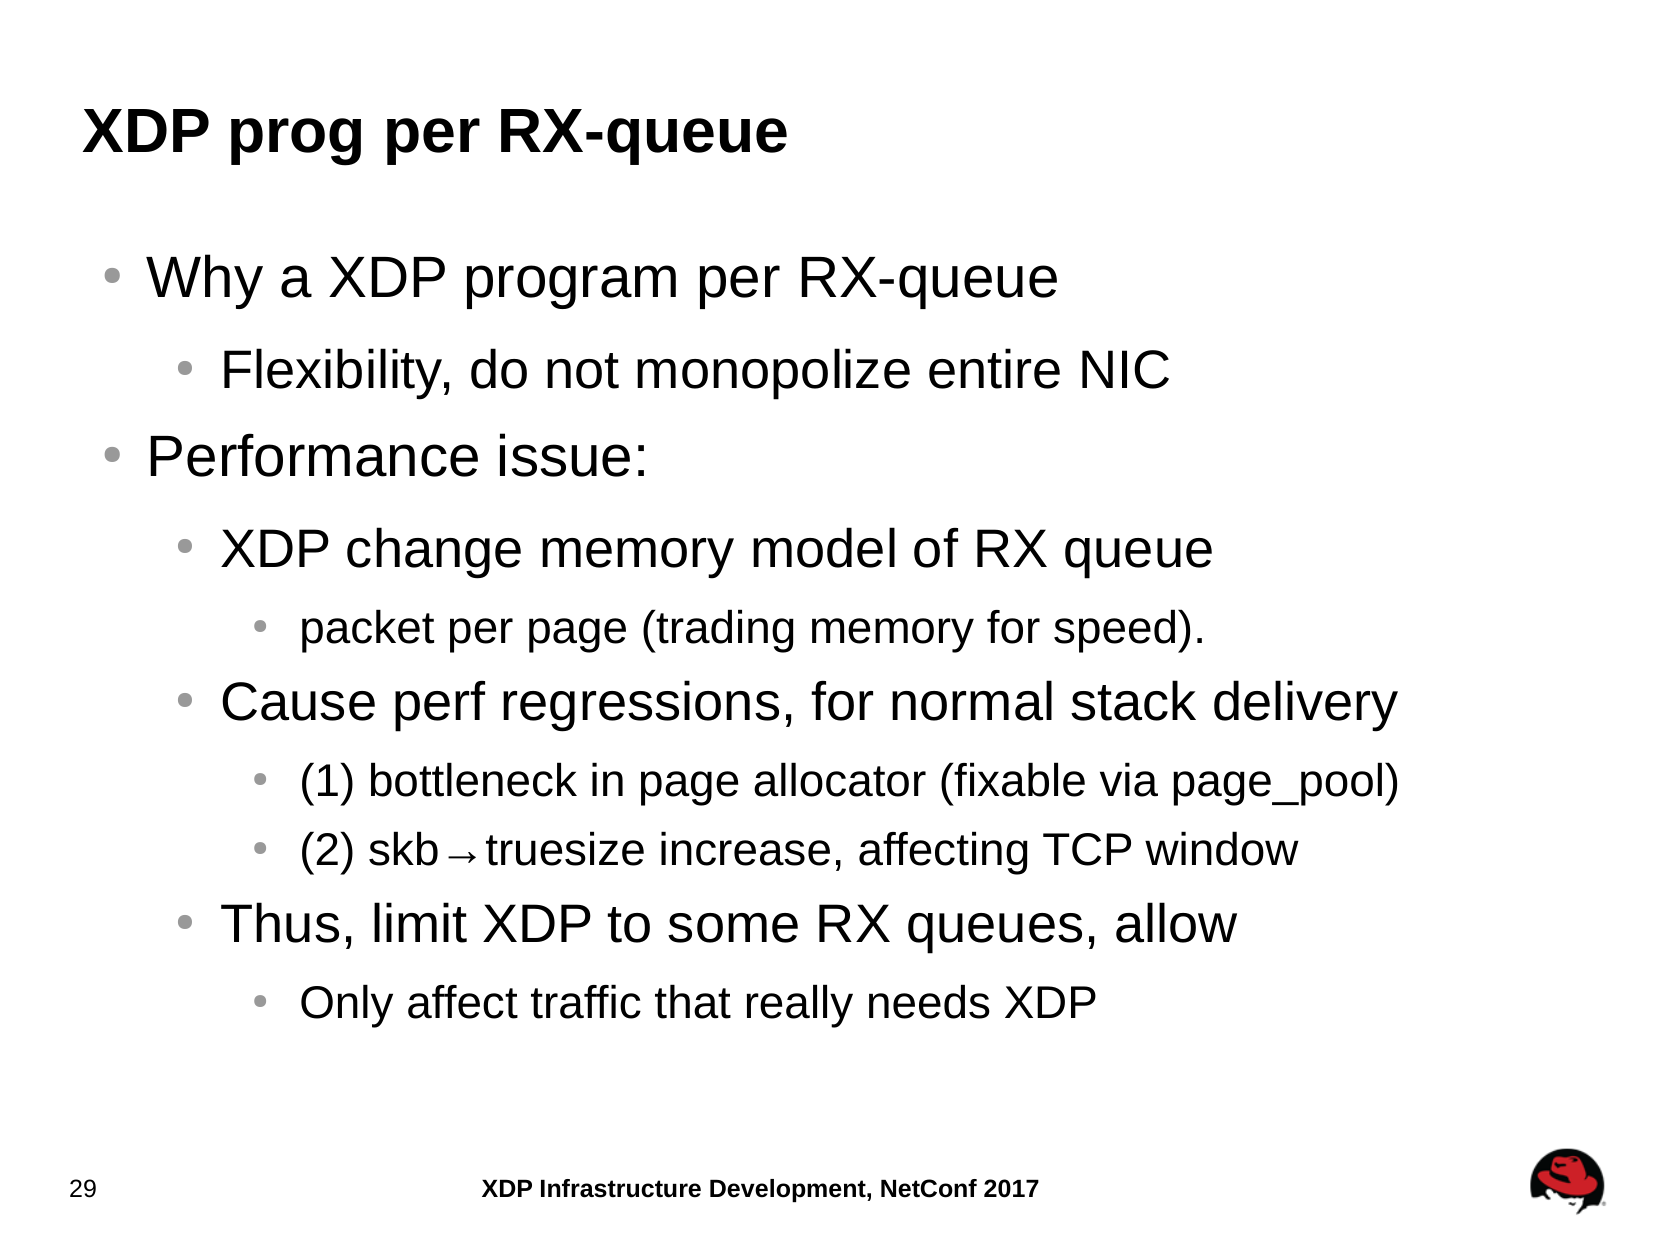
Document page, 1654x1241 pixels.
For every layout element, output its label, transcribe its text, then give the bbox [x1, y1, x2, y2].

title XDP prog per RX-queue [82, 37, 1571, 226]
picture [1529, 1146, 1612, 1224]
list Why a XDP program per RX-queue Flexibility, do not monopolize entire NIC Performance issue: XDP change memory model of RX queue packet per page (trading memory for speed). Cause perf regressions, for normal stack delivery (1) bottleneck in page allocator (fixable via page_pool) (2) skb→truesize increase, affecting TCP window Thus, limit XDP to some RX queues, allow Only affect traffic that really needs XDP [86, 244, 1575, 1039]
